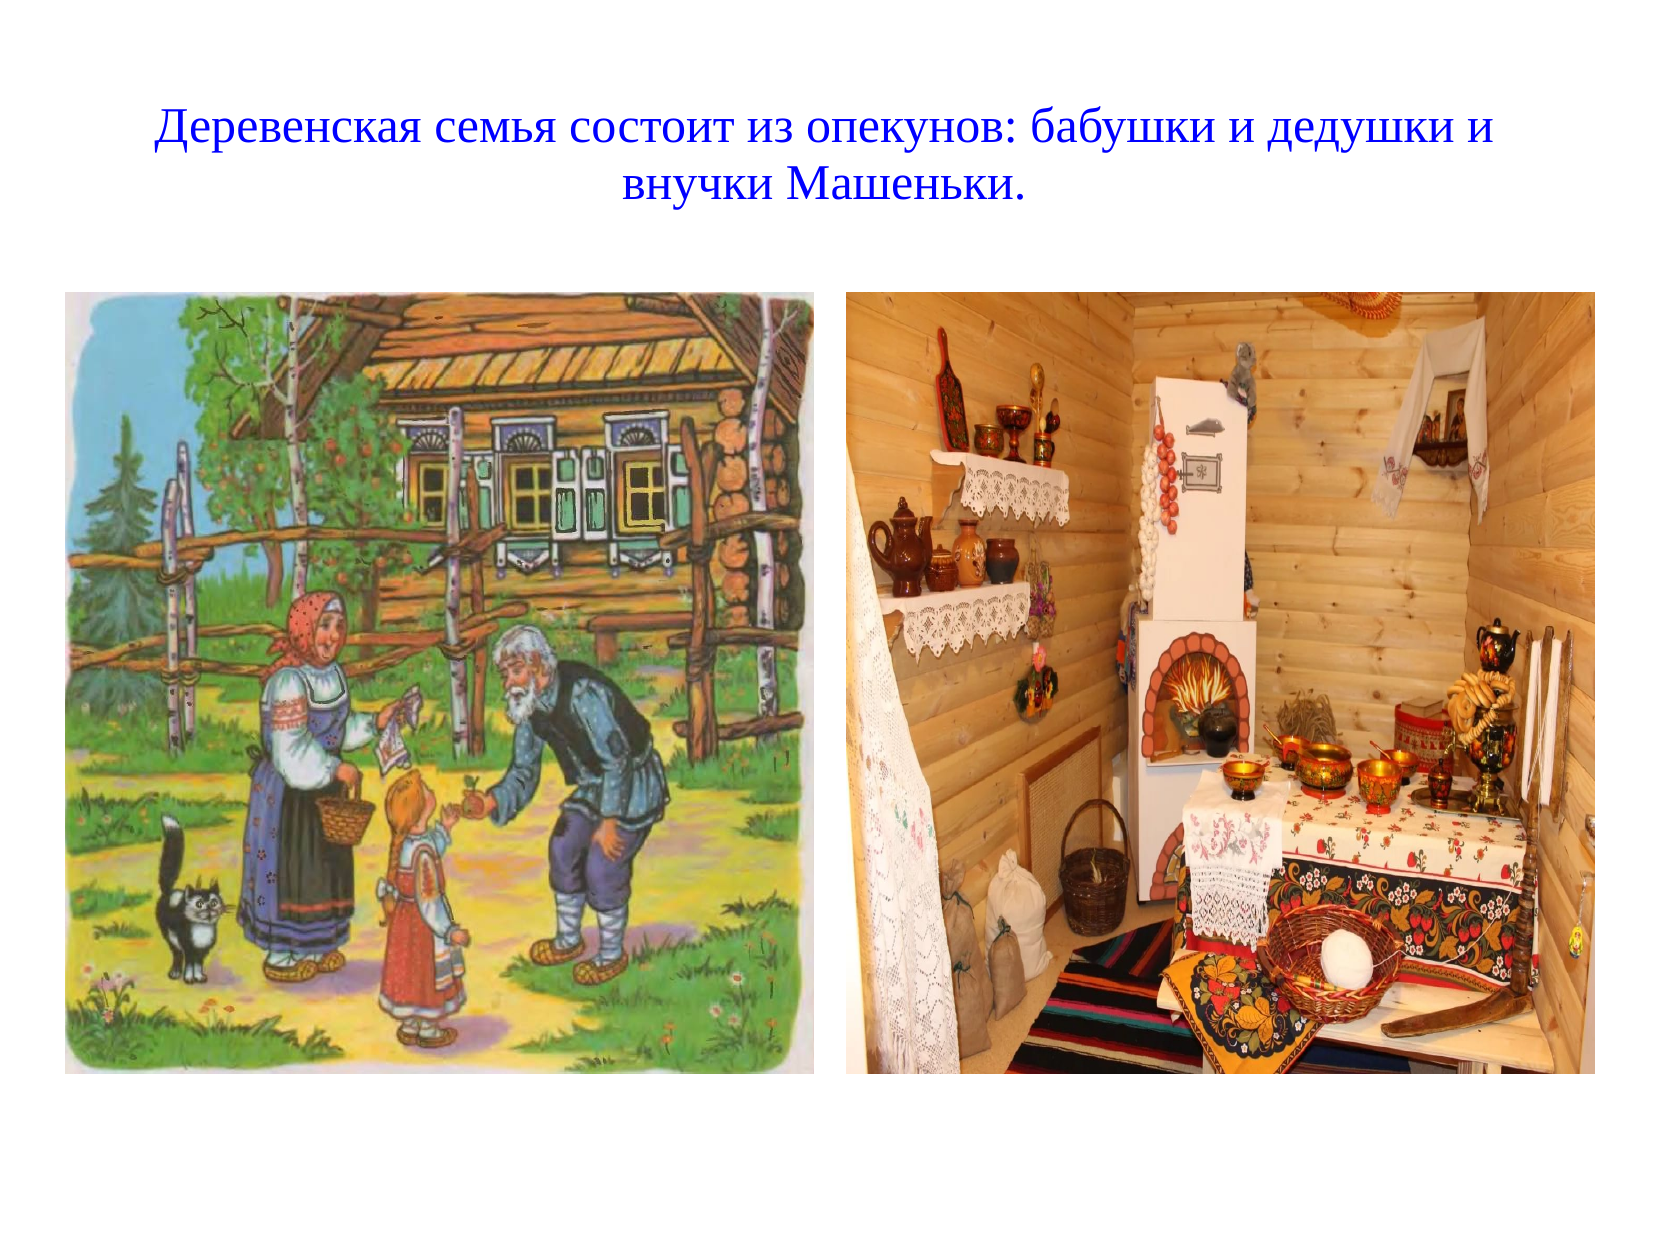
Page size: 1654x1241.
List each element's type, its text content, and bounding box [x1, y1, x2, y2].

title Деревенская семья состоит из опекунов: бабушки и дедушки и внучки Машеньки. [82, 14, 1567, 292]
picture [846, 292, 1595, 1074]
picture [65, 292, 814, 1074]
